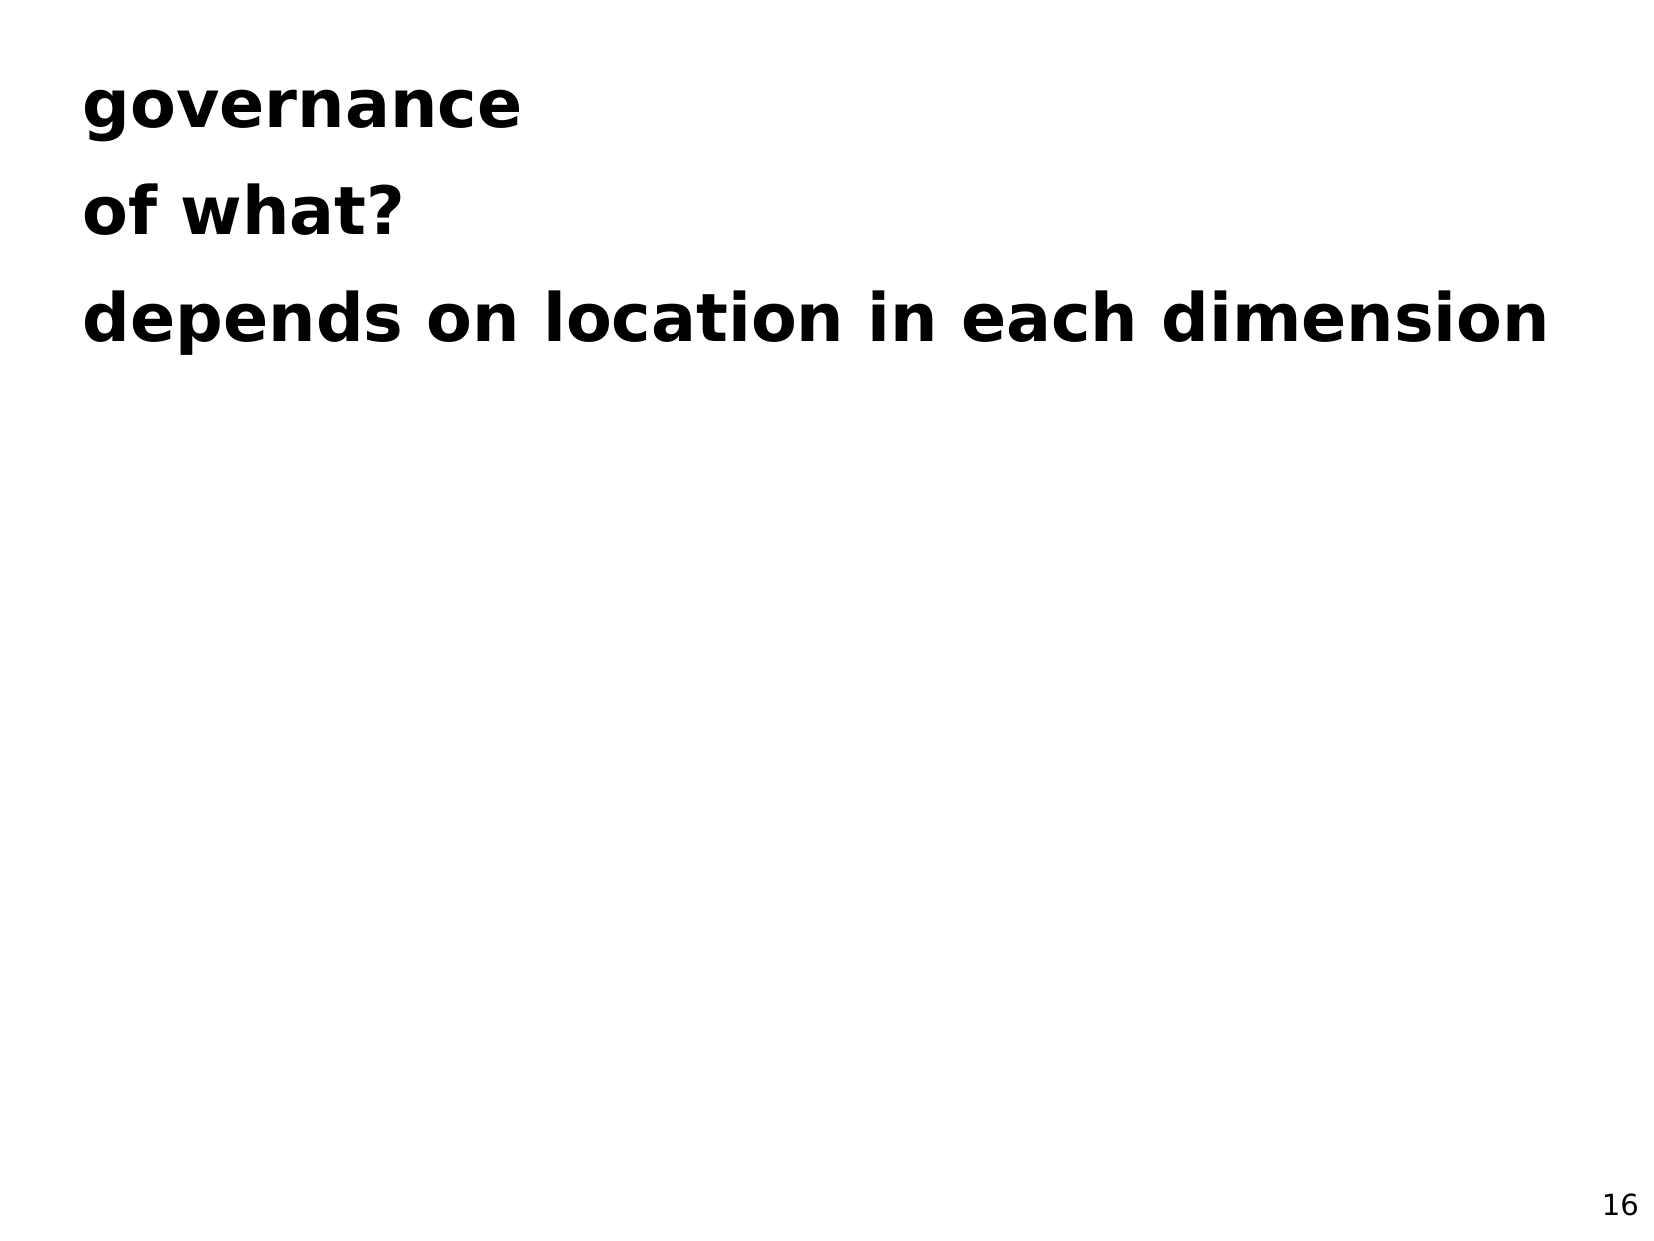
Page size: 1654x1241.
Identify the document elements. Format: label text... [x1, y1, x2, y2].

list governance of what? depends on location in each dimension [82, 65, 1571, 1062]
